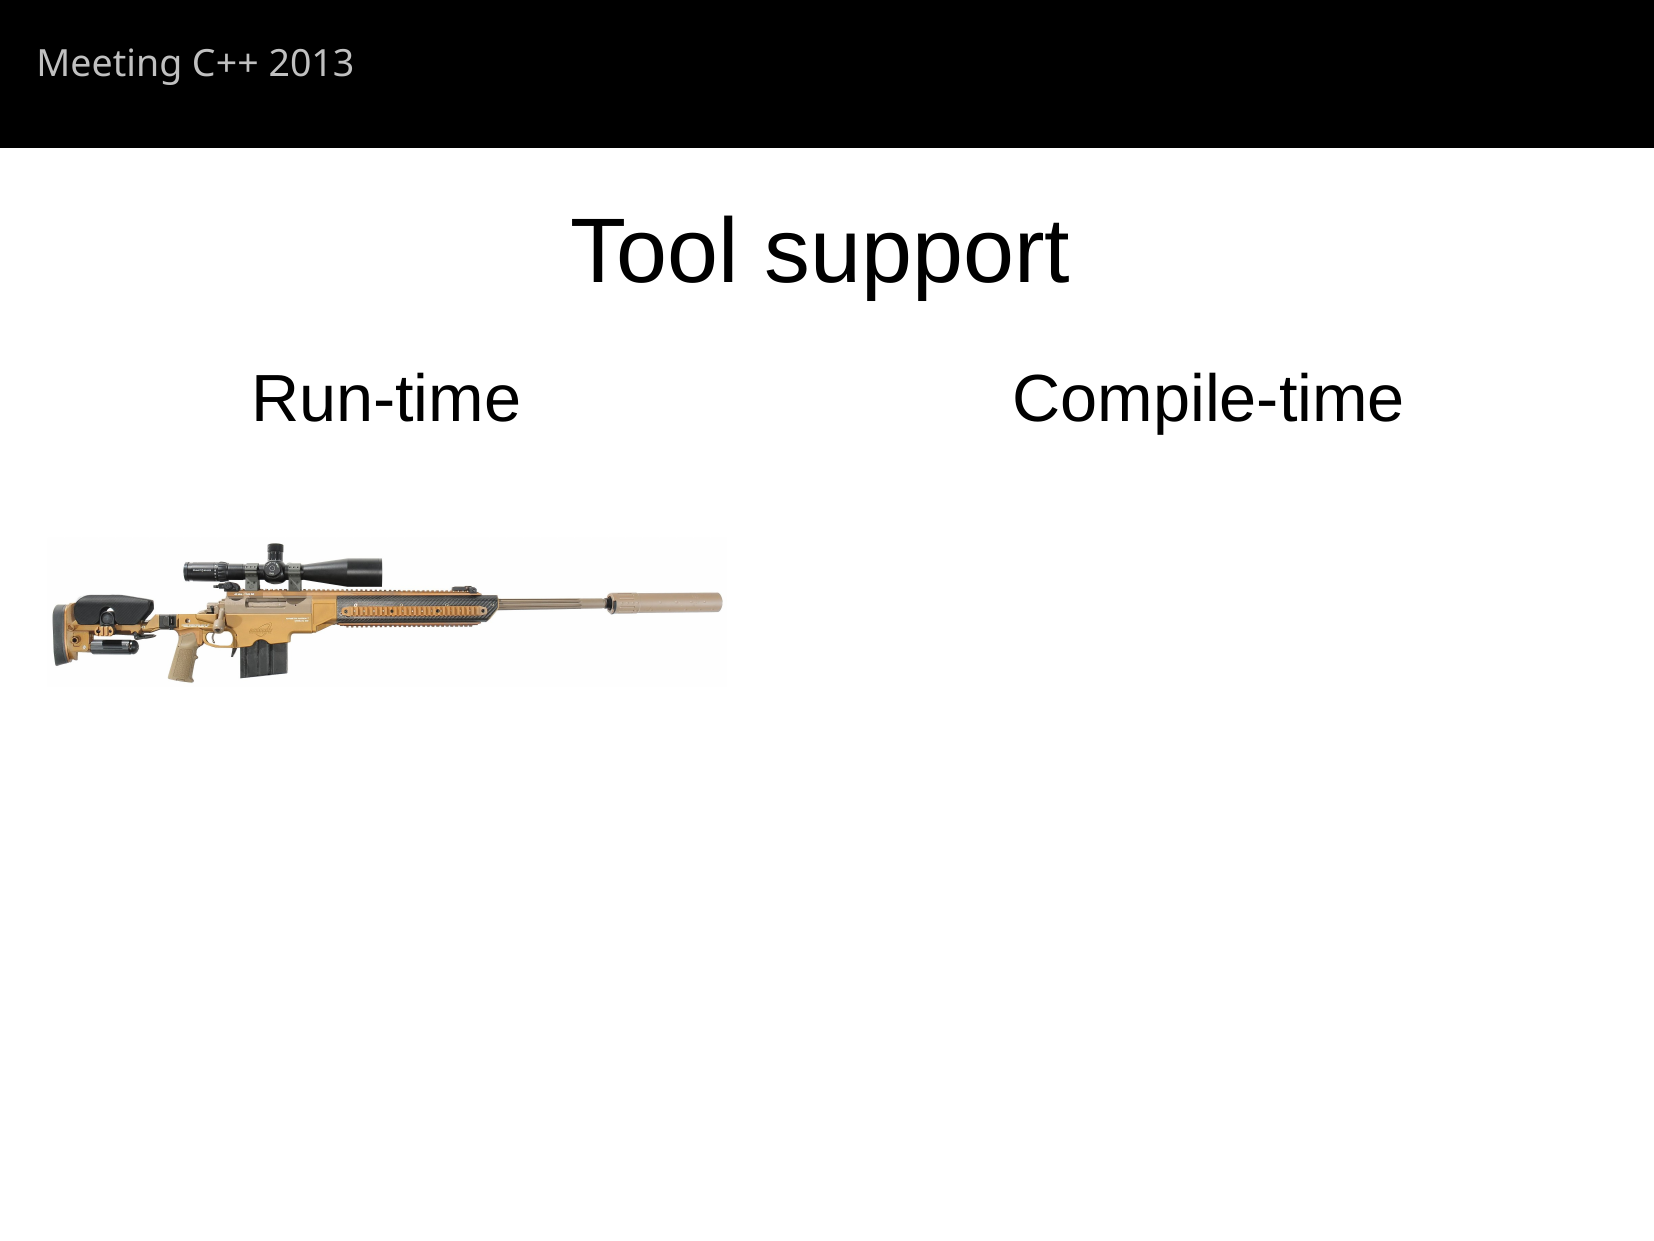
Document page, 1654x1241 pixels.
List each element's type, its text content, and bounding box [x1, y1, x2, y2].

title Tool support [76, 147, 1565, 355]
text_box Compile-time [998, 353, 1421, 444]
picture [47, 537, 727, 687]
text_box Run-time [236, 353, 537, 444]
